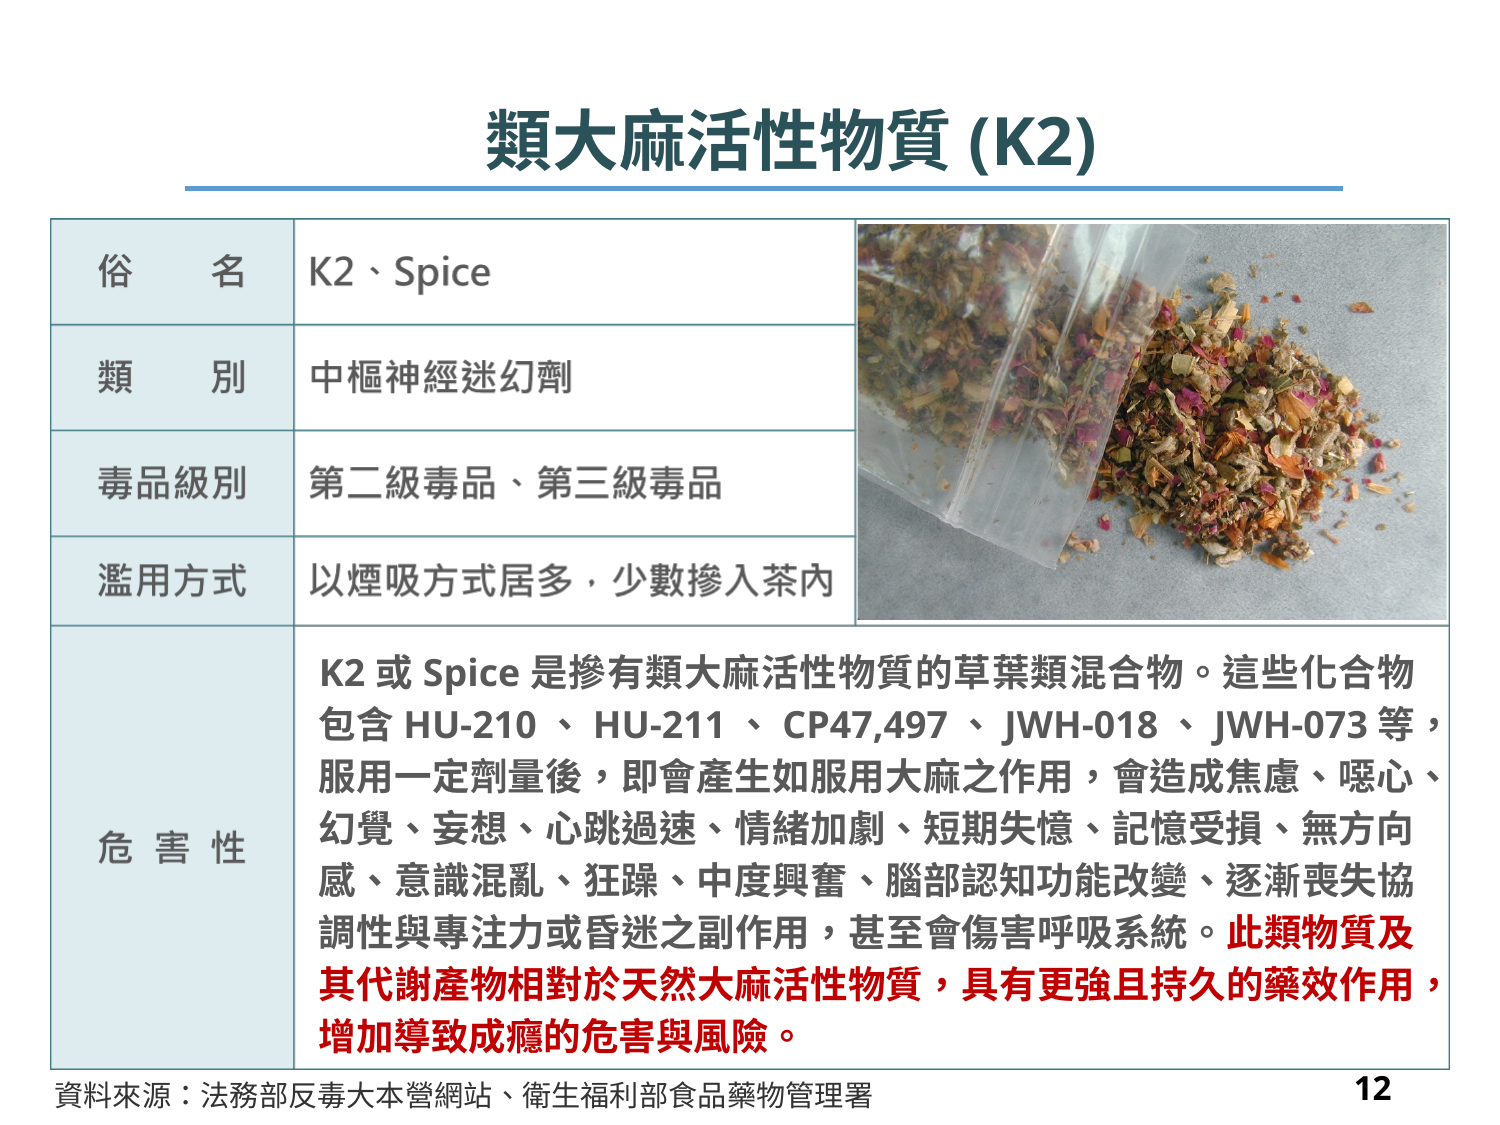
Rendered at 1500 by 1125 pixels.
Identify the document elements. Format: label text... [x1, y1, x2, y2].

text_box 類大麻活性物質(K2) [471, 91, 1112, 186]
picture [50, 218, 1450, 1070]
text_box 12 [1338, 1059, 1500, 1120]
text_box K2或Spice是摻有類大麻活性物質的草葉類混合物。這些化合物包含HU-210、HU-211、CP47,497、JWH-018、JWH-073等，服用一定劑量後，即會產生如服用大麻之作用，會造成焦慮、噁心、幻覺、妄想、心跳過速、情緒加劇、短期失憶、記憶受損、無方向感、意識混亂、狂躁、中度興奮、腦部認知功能改變、逐漸喪失協調性與專注力或昏迷之副作用，甚至會傷害呼吸系統。此類物質及其代謝產物相對於天然大麻活性物質，具有更強且持久的藥效作用，增加導致成癮的危害與風險。 [304, 634, 1430, 1066]
text_box 資料來源：法務部反毒大本營網站、衛生福利部食品藥物管理署 [39, 1070, 1137, 1120]
